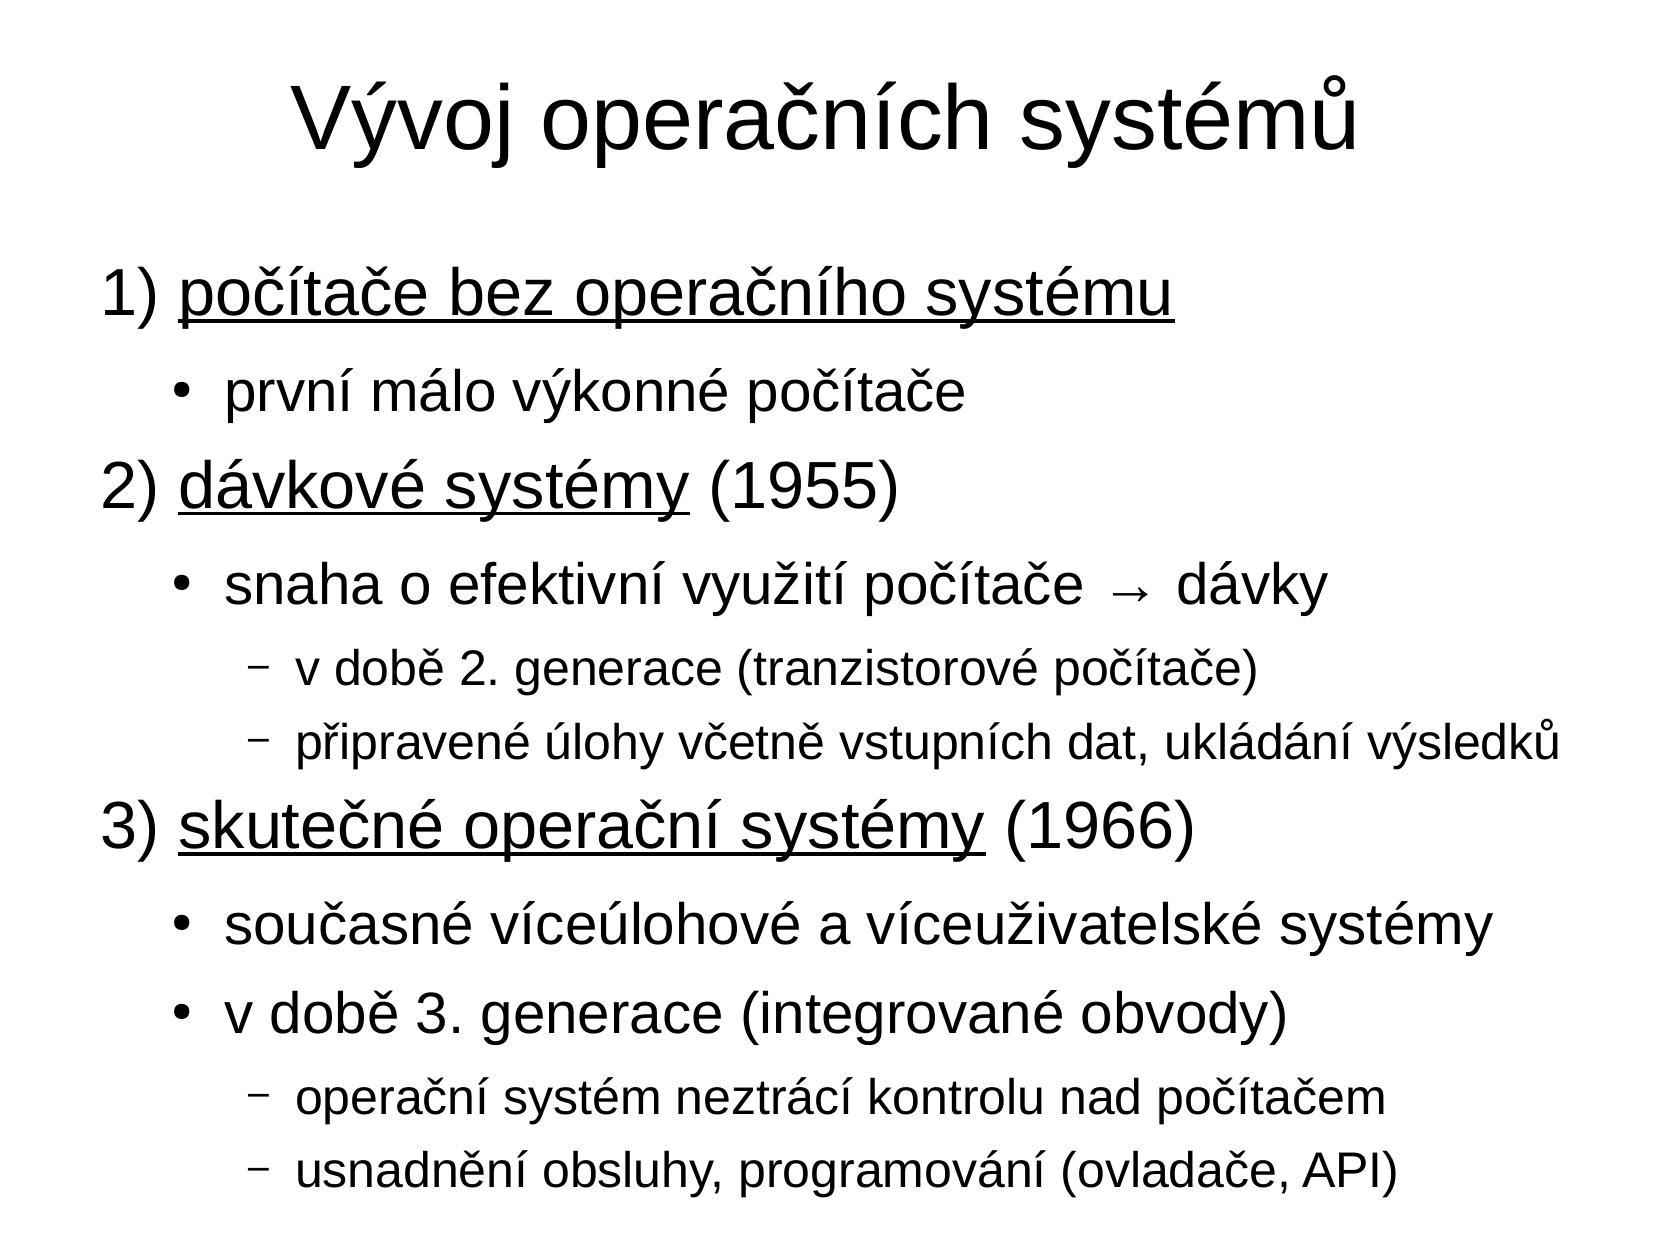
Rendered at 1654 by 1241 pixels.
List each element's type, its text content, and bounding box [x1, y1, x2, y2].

title Vývoj operačních systémů [82, 21, 1571, 214]
list počítače bez operačního systému první málo výkonné počítače dávkové systémy (1955) snaha o efektivní využití počítače → dávky v době 2. generace (tranzistorové počítače) připravené úlohy včetně vstupních dat, ukládání výsledků skutečné operační systémy (1966) současné víceúlohové a víceuživatelské systémy v době 3. generace (integrované obvody) operační systém neztrácí kontrolu nad počítačem usnadnění obsluhy, programování (ovladače, API) [82, 254, 1571, 1199]
